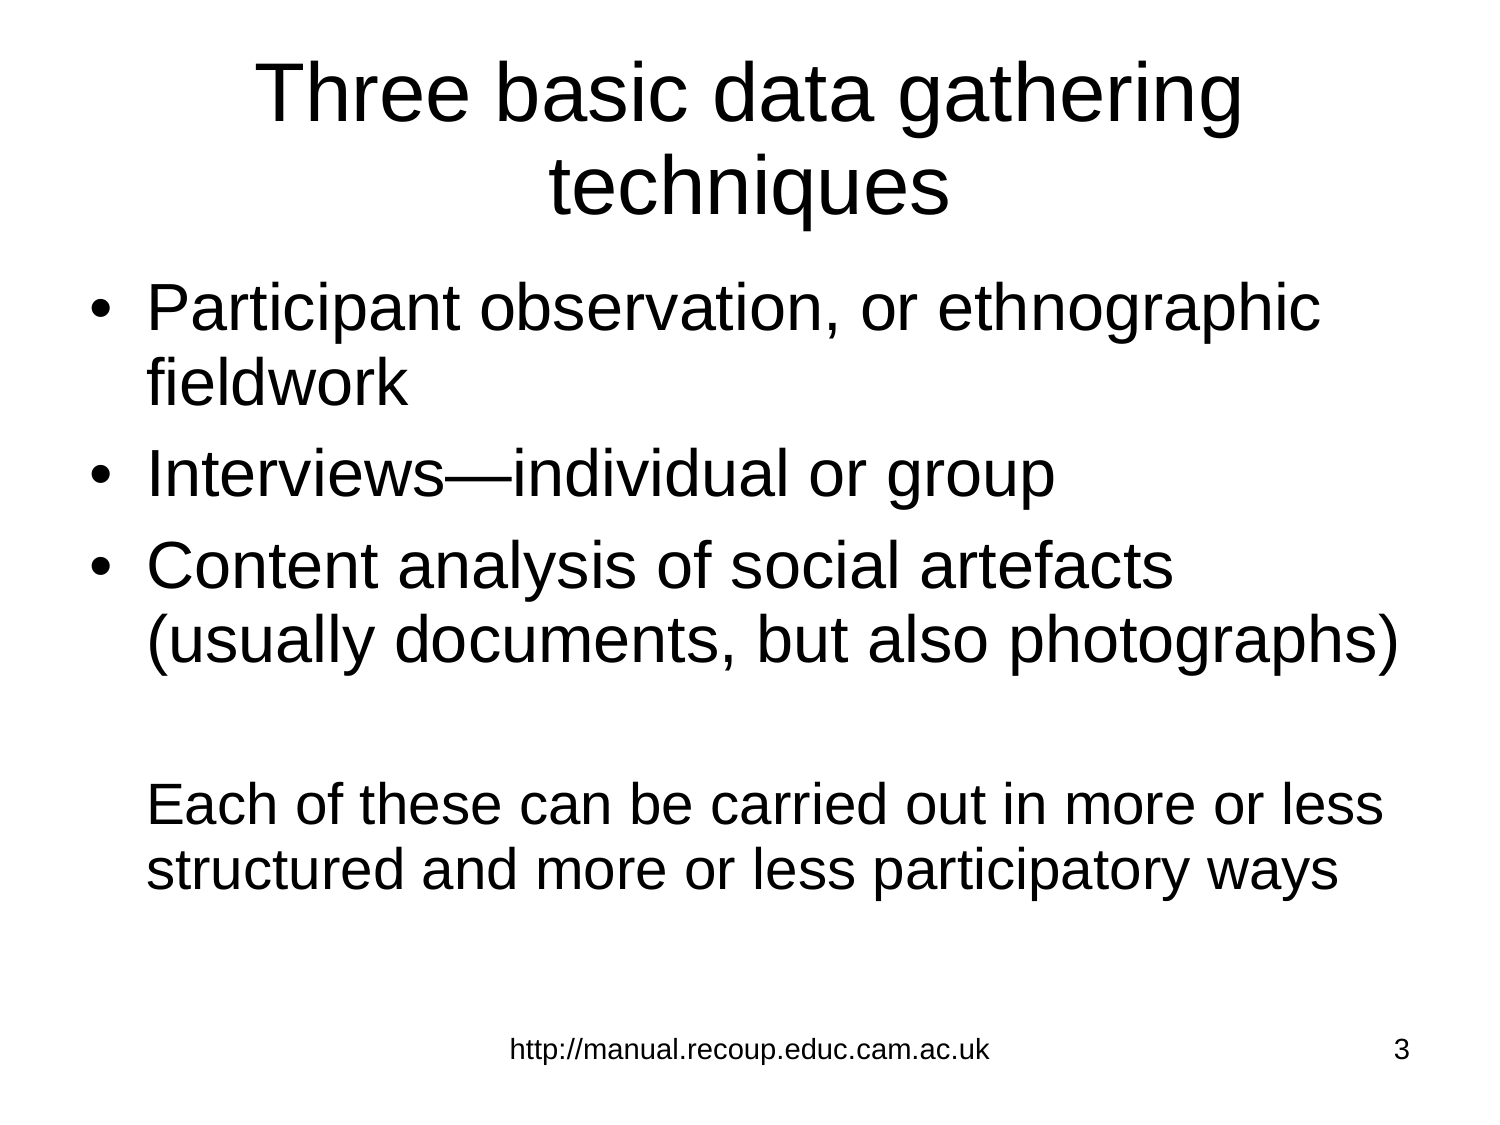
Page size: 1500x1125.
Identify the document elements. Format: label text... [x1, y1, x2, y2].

list Participant observation, or ethnographic fieldwork Interviews—individual or group Content analysis of social artefacts (usually documents, but also photographs) Each of these can be carried out in more or less structured and more or less participatory ways [75, 262, 1426, 1006]
title Three basic data gathering techniques [75, 31, 1426, 247]
